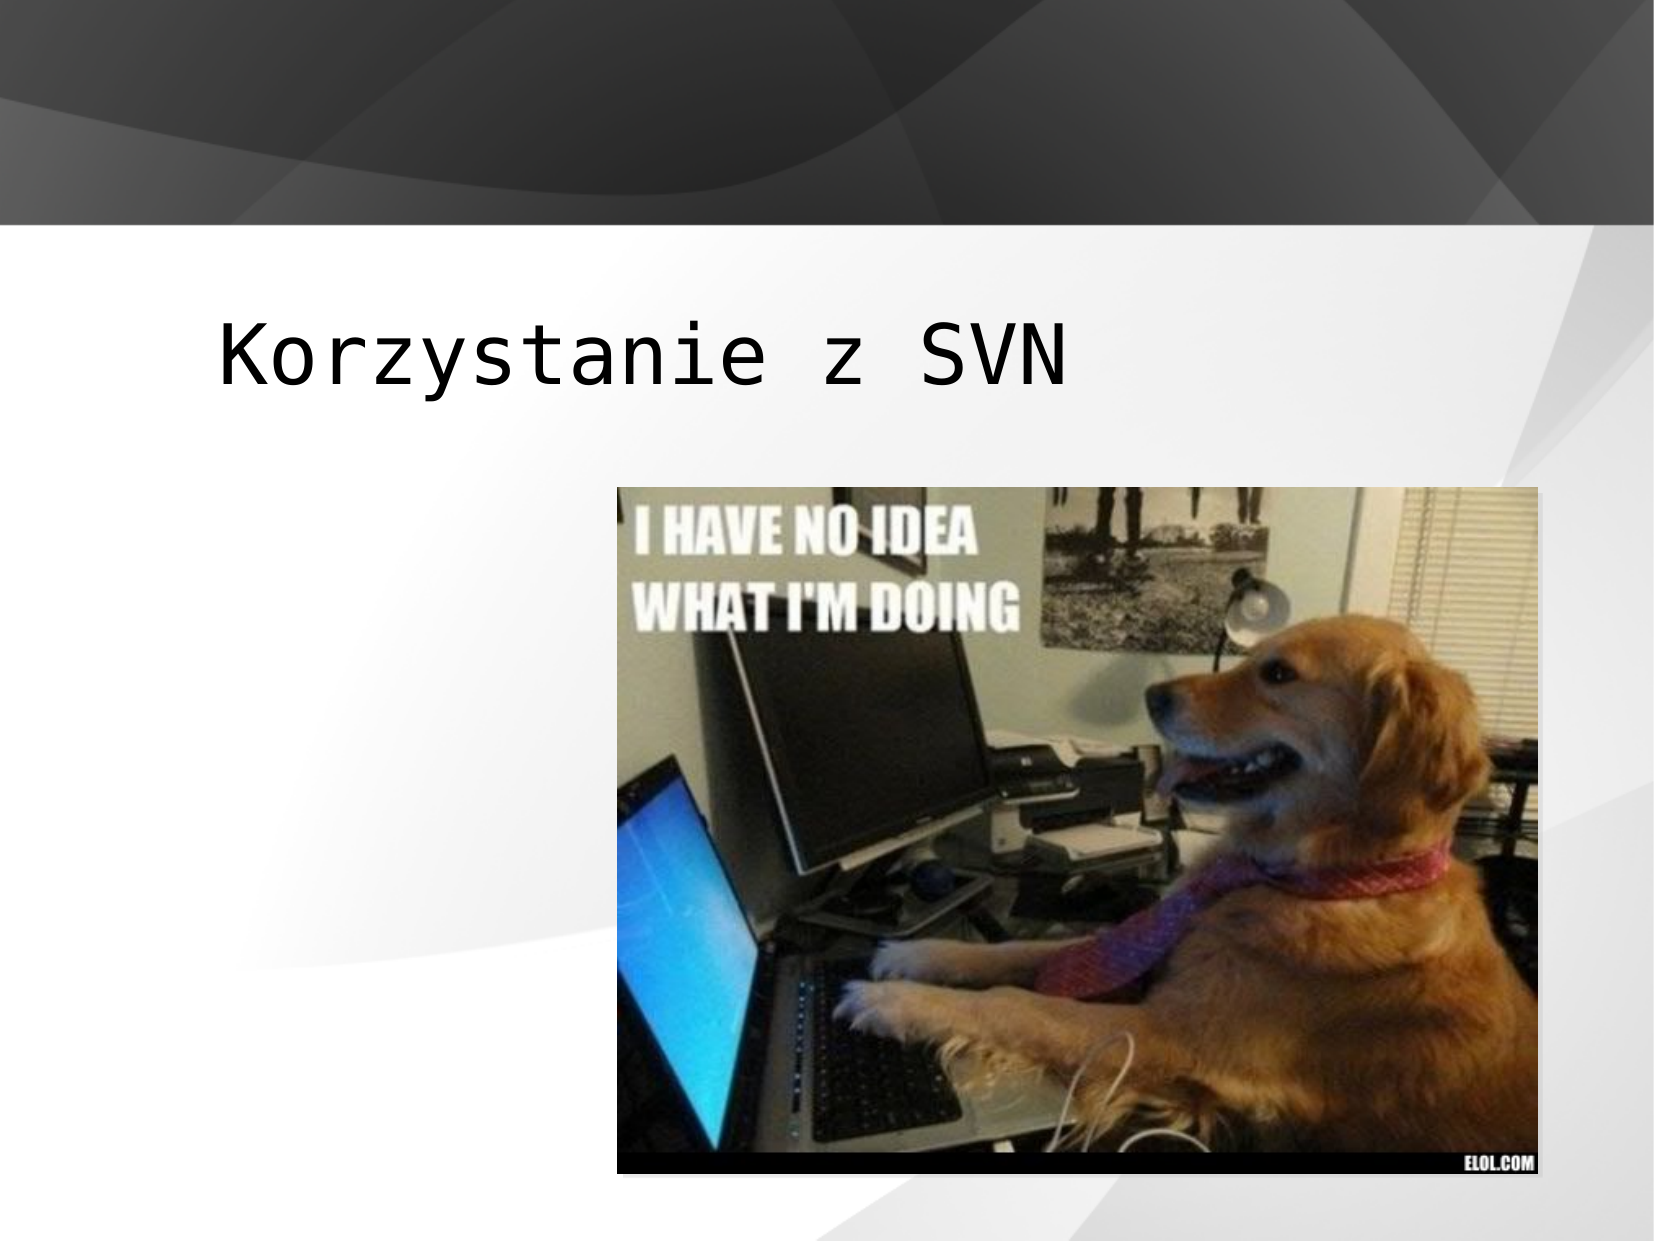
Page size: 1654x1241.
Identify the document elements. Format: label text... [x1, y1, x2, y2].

picture [0, 0, 1654, 1241]
subtitle Korzystanie z SVN [0, 0, 1388, 863]
